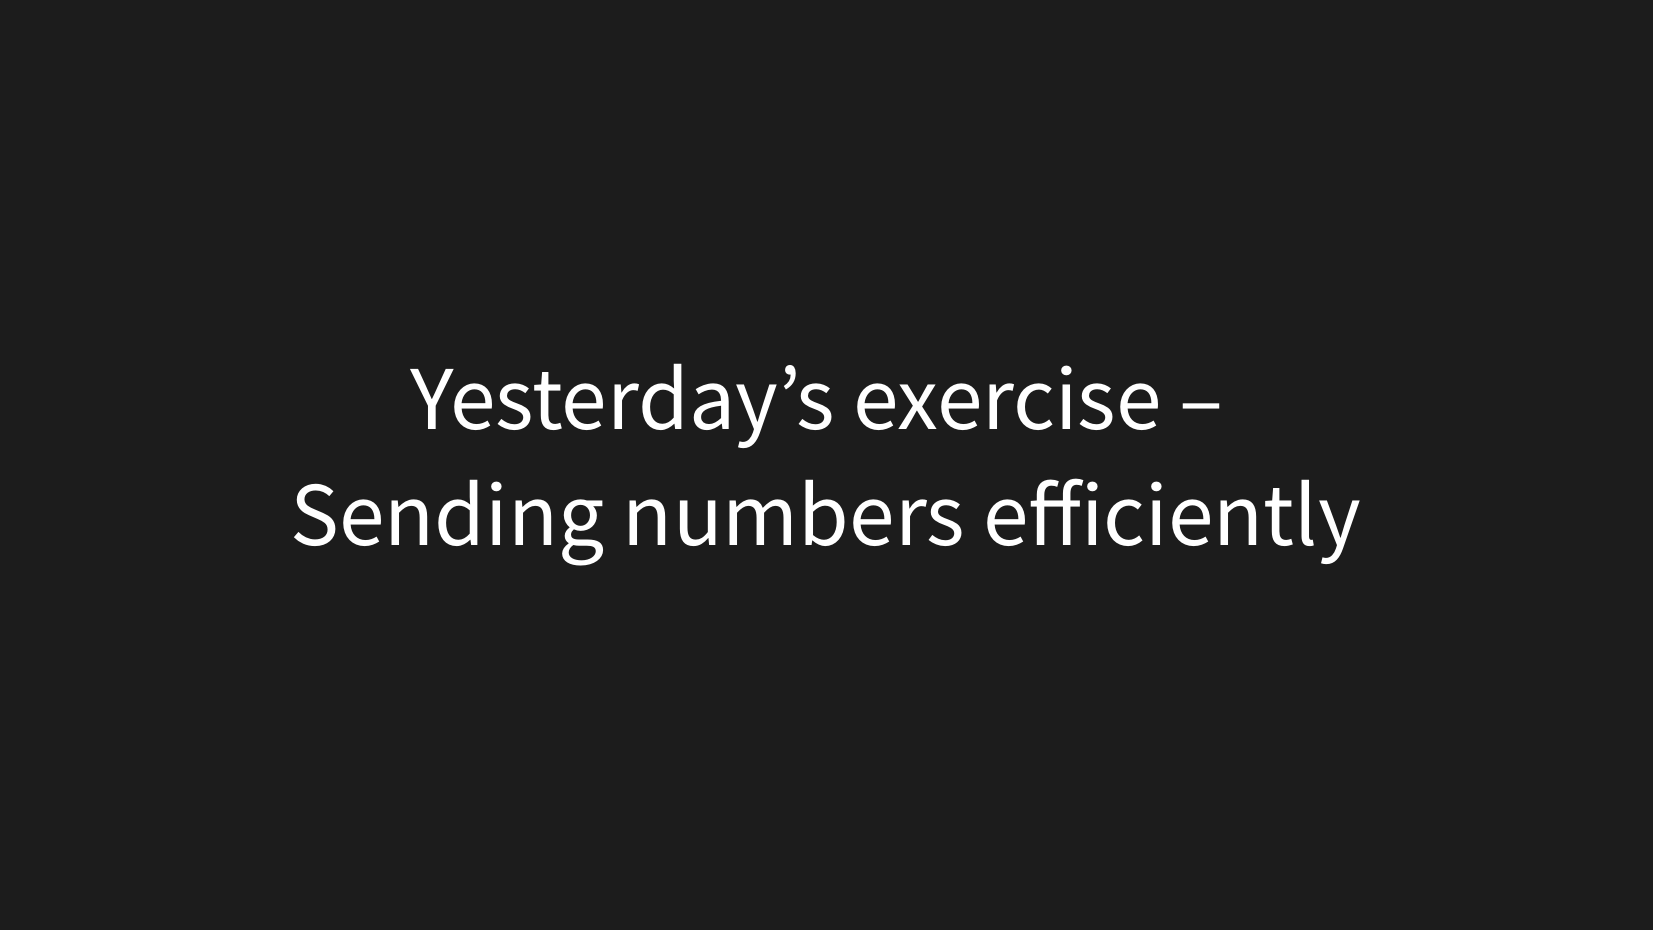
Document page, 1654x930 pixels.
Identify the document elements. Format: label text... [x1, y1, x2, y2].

title Yesterday’s exercise – Sending numbers efficiently [0, 339, 1653, 571]
